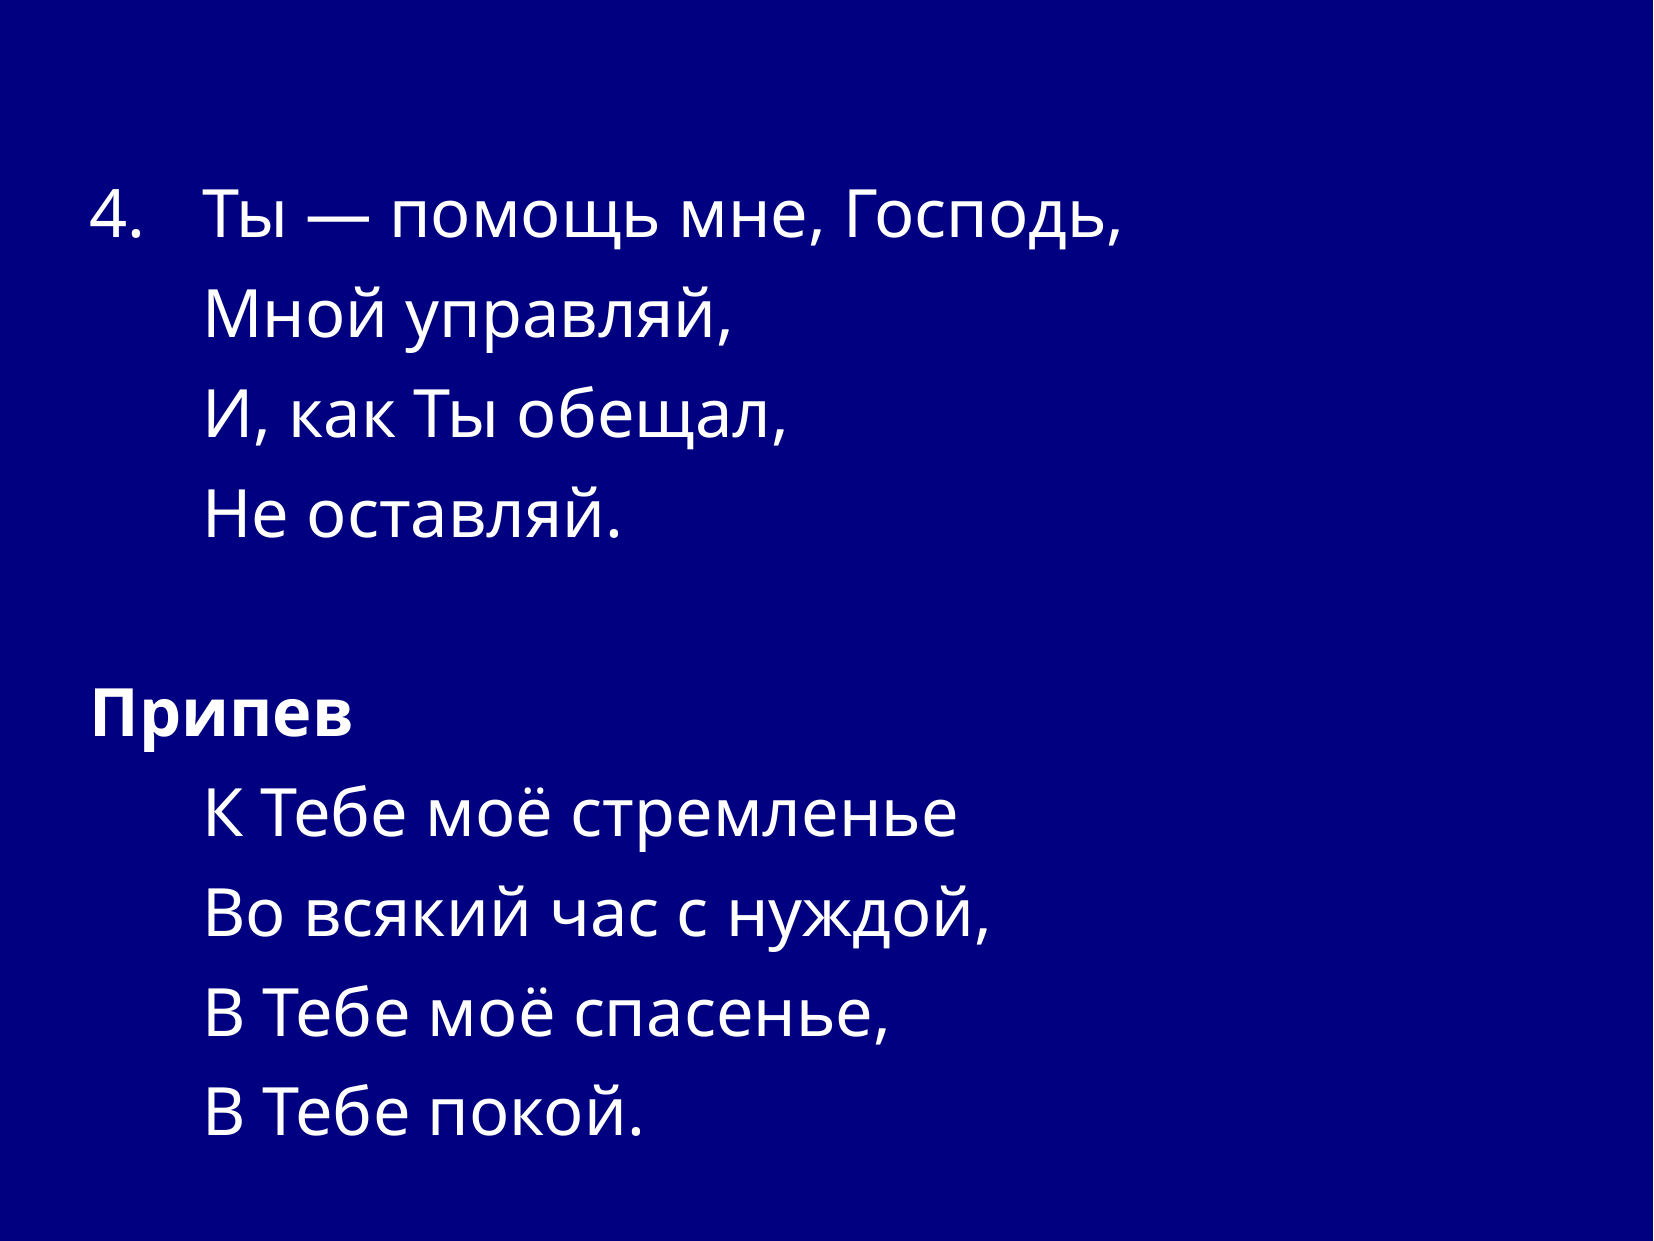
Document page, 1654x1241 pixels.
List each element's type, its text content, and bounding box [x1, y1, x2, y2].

text_box 4. Ты — помощь мне, Господь, Мной управляй, И, как Ты обещал, Не оставляй. Припев К Тебе моё стремленье Во всякий час с нуждой, В Тебе моё спасенье, В Тебе покой. [75, 150, 1576, 1163]
